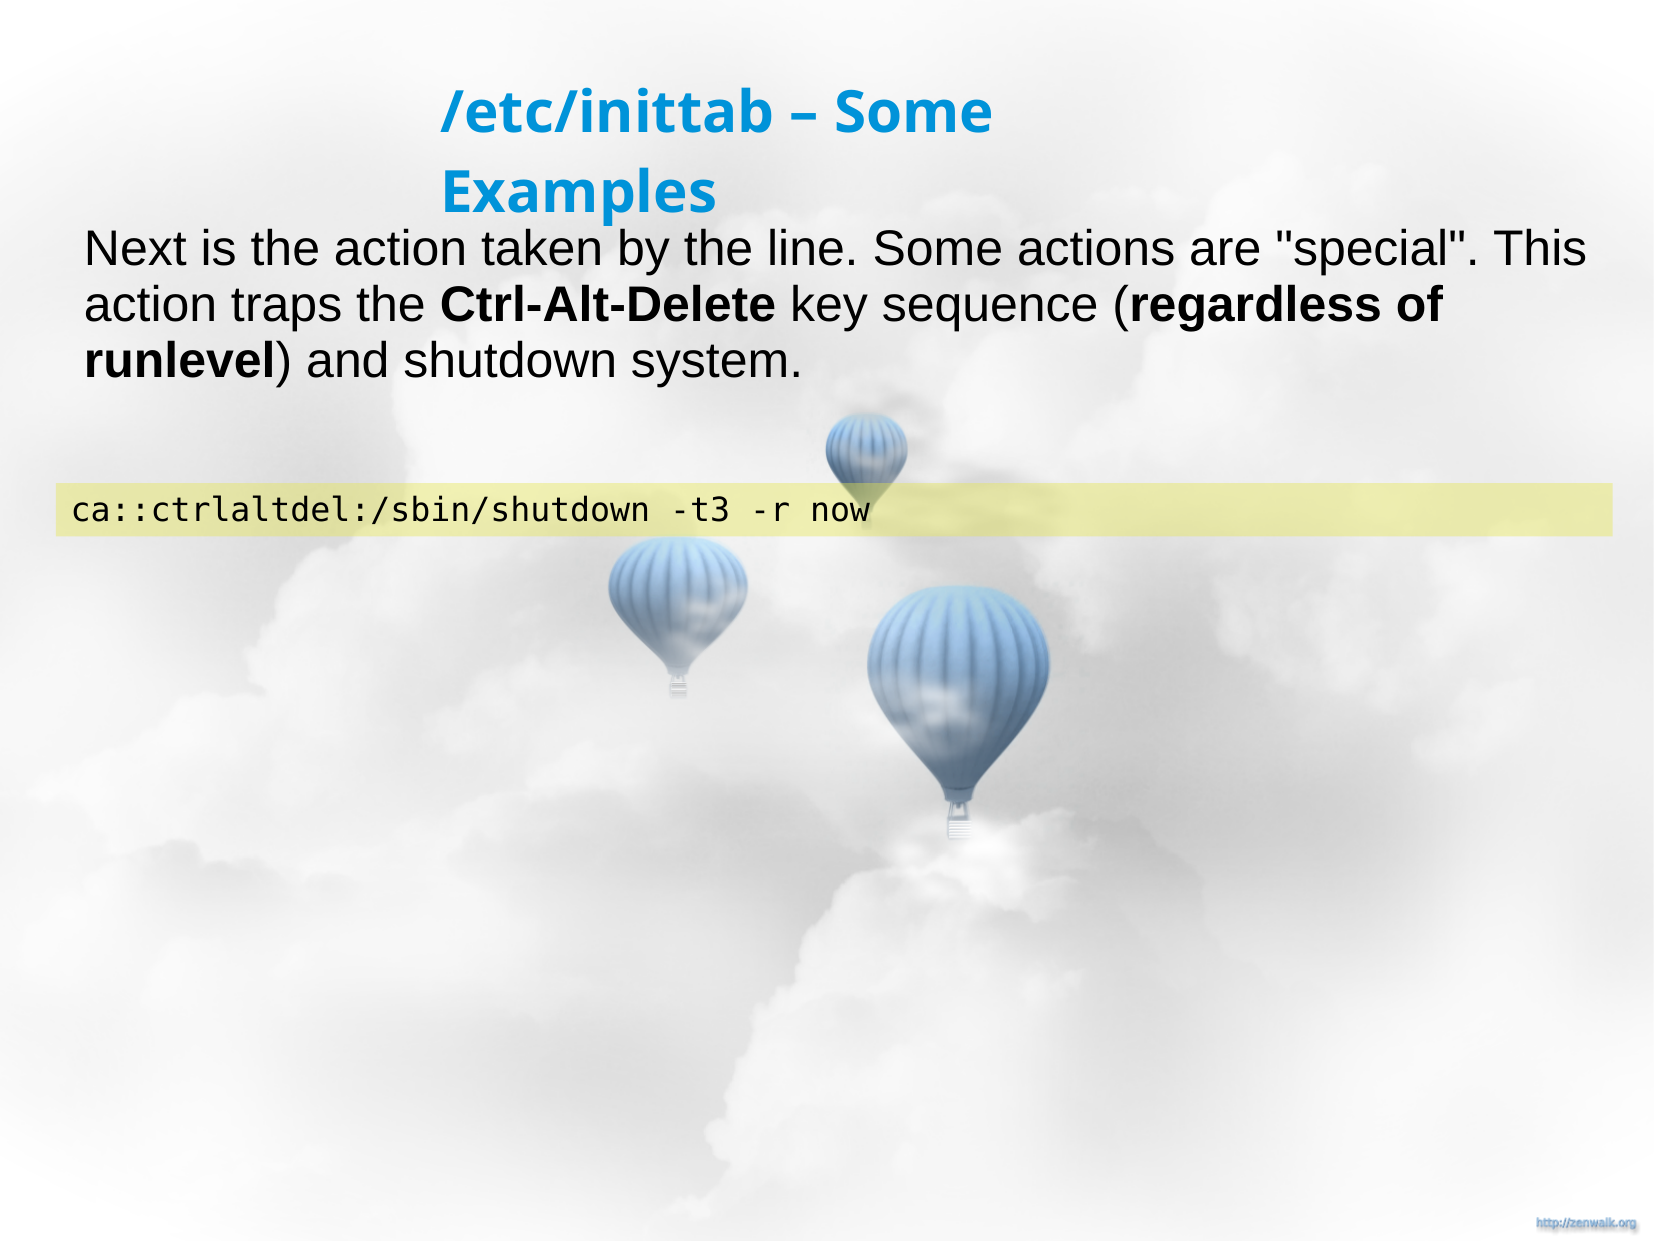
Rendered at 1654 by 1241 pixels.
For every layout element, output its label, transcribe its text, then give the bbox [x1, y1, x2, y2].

text_box ca::ctrlaltdel:/sbin/shutdown -t3 -r now [55, 483, 1613, 537]
text_box Next is the action taken by the line. Some actions are "special". This action traps the Ctrl-Alt-Delete key sequence (regardless of runlevel) and shutdown system. [69, 213, 1607, 439]
text_box /etc/inittab – Some Examples [425, 63, 1263, 149]
